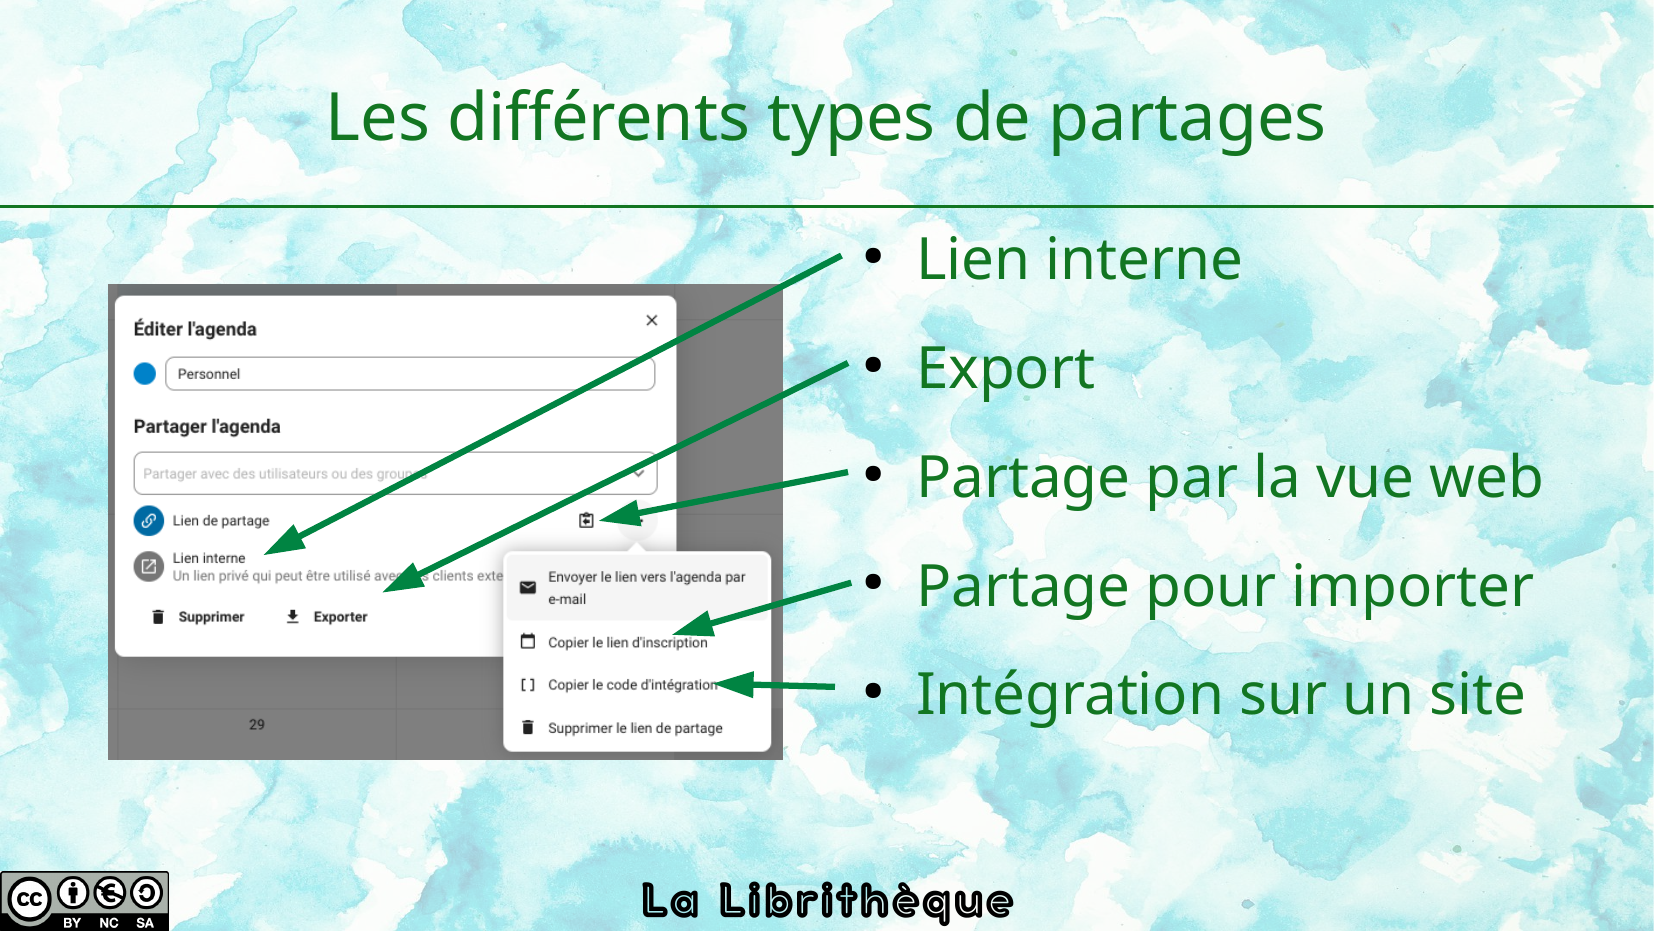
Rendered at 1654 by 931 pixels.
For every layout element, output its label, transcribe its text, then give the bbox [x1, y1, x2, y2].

list Lien interne Export Partage par la vue web Partage pour importer Intégration sur un site [845, 217, 1572, 827]
picture [108, 284, 783, 760]
picture [0, 871, 169, 931]
title Les différents types de partages [82, 37, 1571, 193]
picture [628, 764, 1026, 931]
